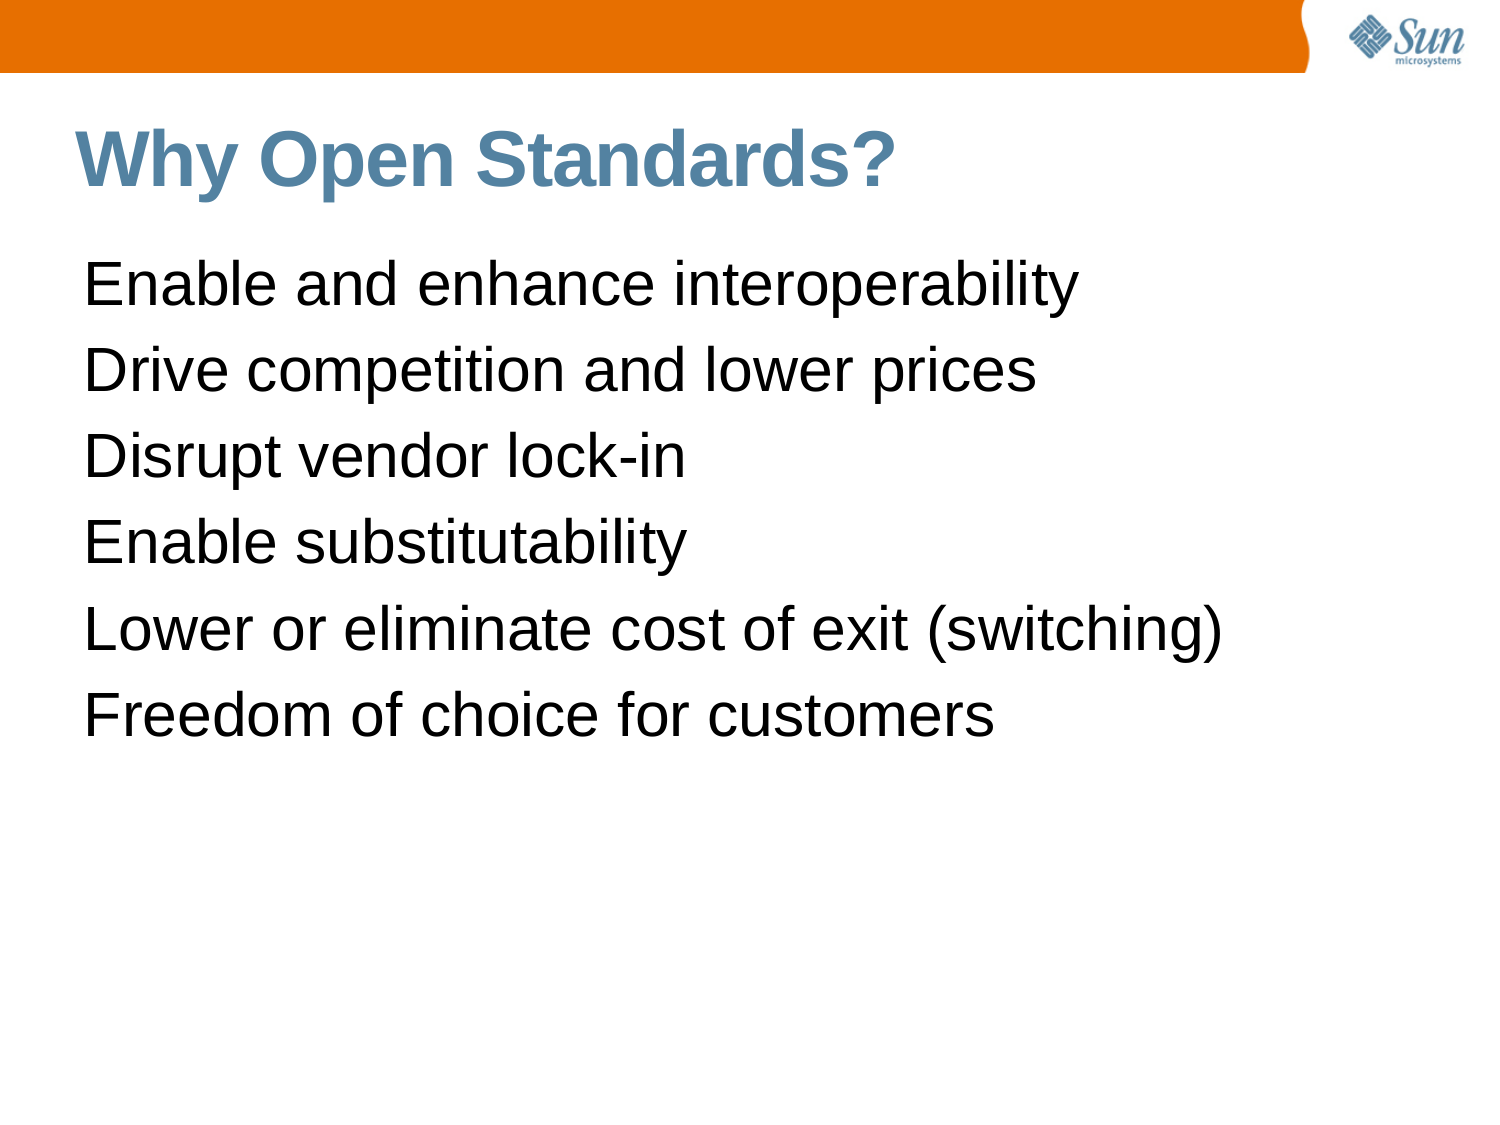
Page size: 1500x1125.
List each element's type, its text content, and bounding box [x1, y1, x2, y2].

picture [0, 0, 1500, 73]
list Enable and enhance interoperability Drive competition and lower prices Disrupt vendor lock-in Enable substitutability Lower or eliminate cost of exit (switching) Freedom of choice for customers [64, 258, 1401, 1062]
title Why Open Standards? [75, 123, 1437, 227]
